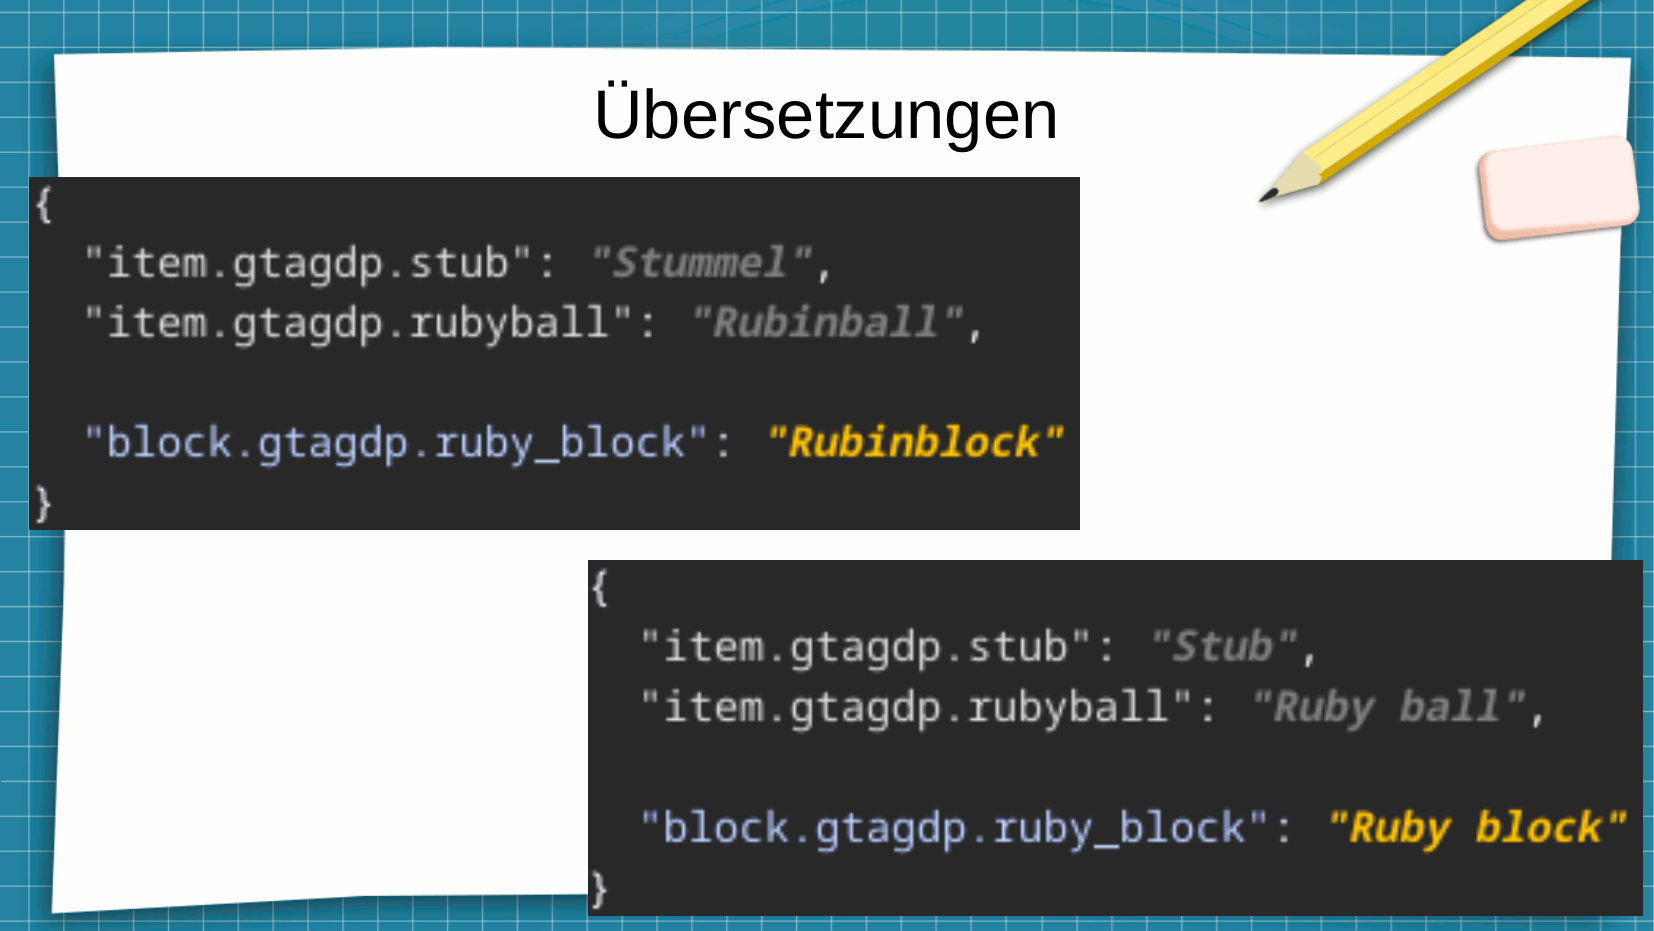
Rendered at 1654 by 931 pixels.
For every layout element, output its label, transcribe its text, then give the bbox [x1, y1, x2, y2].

title Übersetzungen [82, 37, 1571, 193]
picture [0, 0, 1654, 931]
